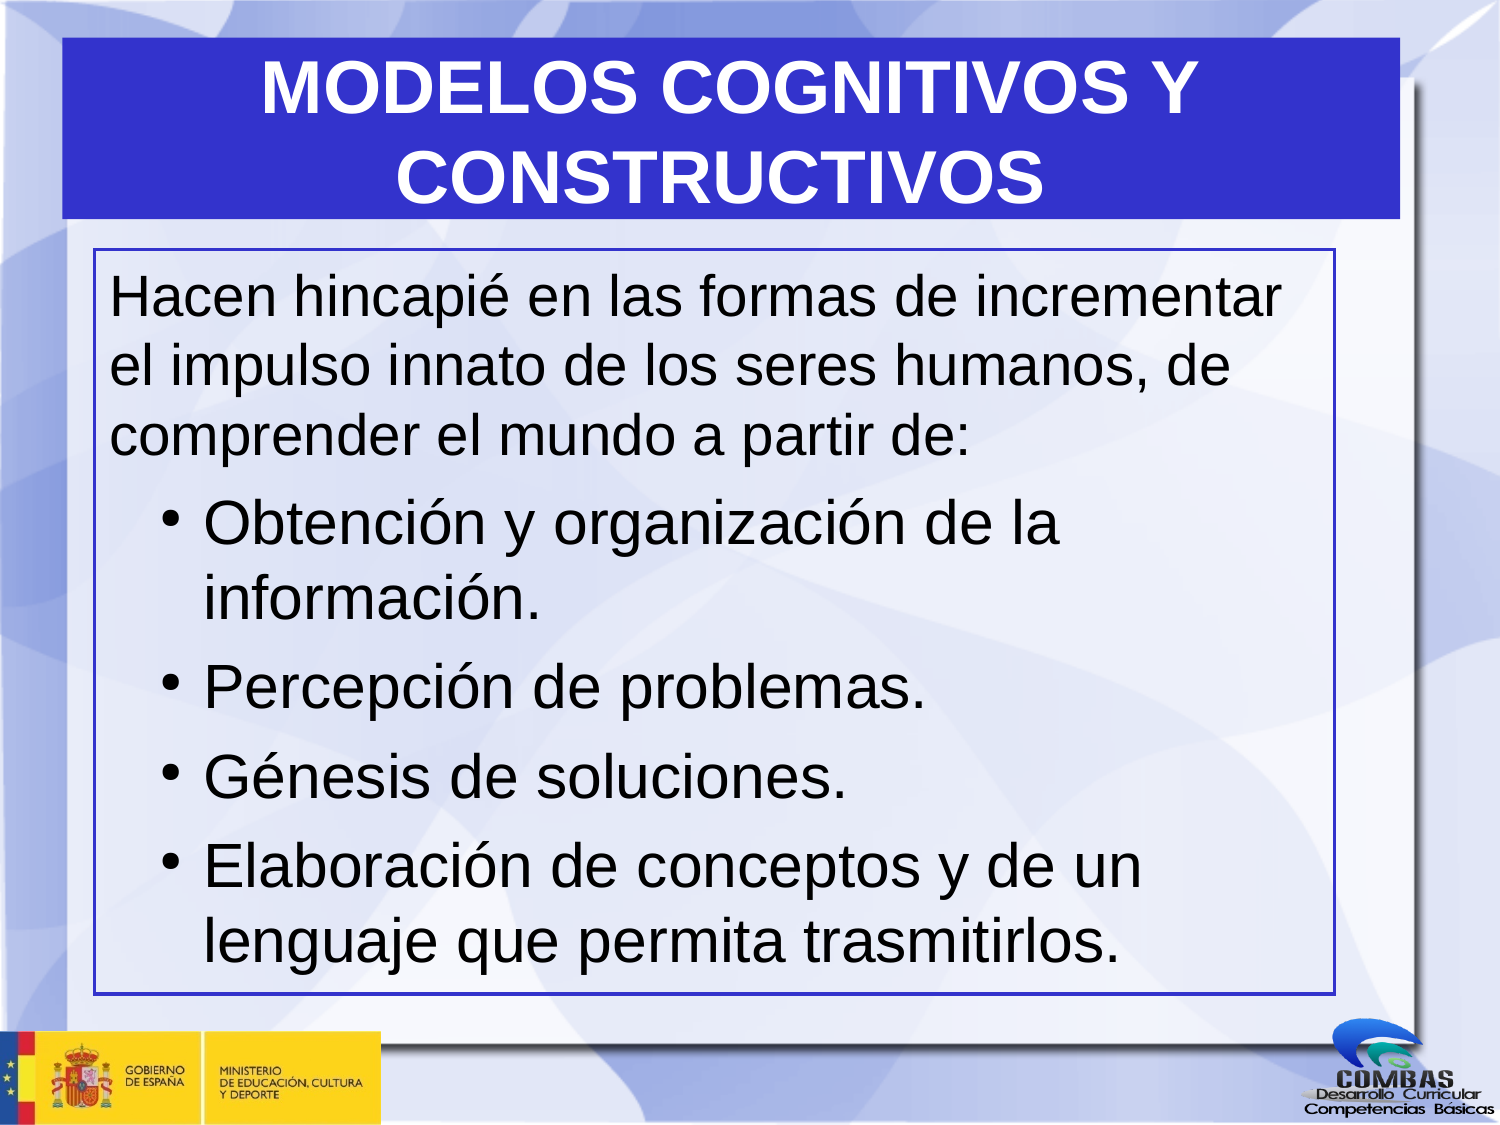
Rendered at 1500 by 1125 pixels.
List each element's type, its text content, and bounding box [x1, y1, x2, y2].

picture [0, 0, 1500, 1125]
text_box MODELOS COGNITIVOS Y CONSTRUCTIVOS [62, 37, 1401, 220]
text_box Hacen hincapié en las formas de incrementar el impulso innato de los seres humanos, de comprender el mundo a partir de: Obtención y organización de la información. Percepción de problemas. Génesis de soluciones. Elaboración de conceptos y de un lenguaje que permita trasmitirlos. [94, 249, 1335, 995]
